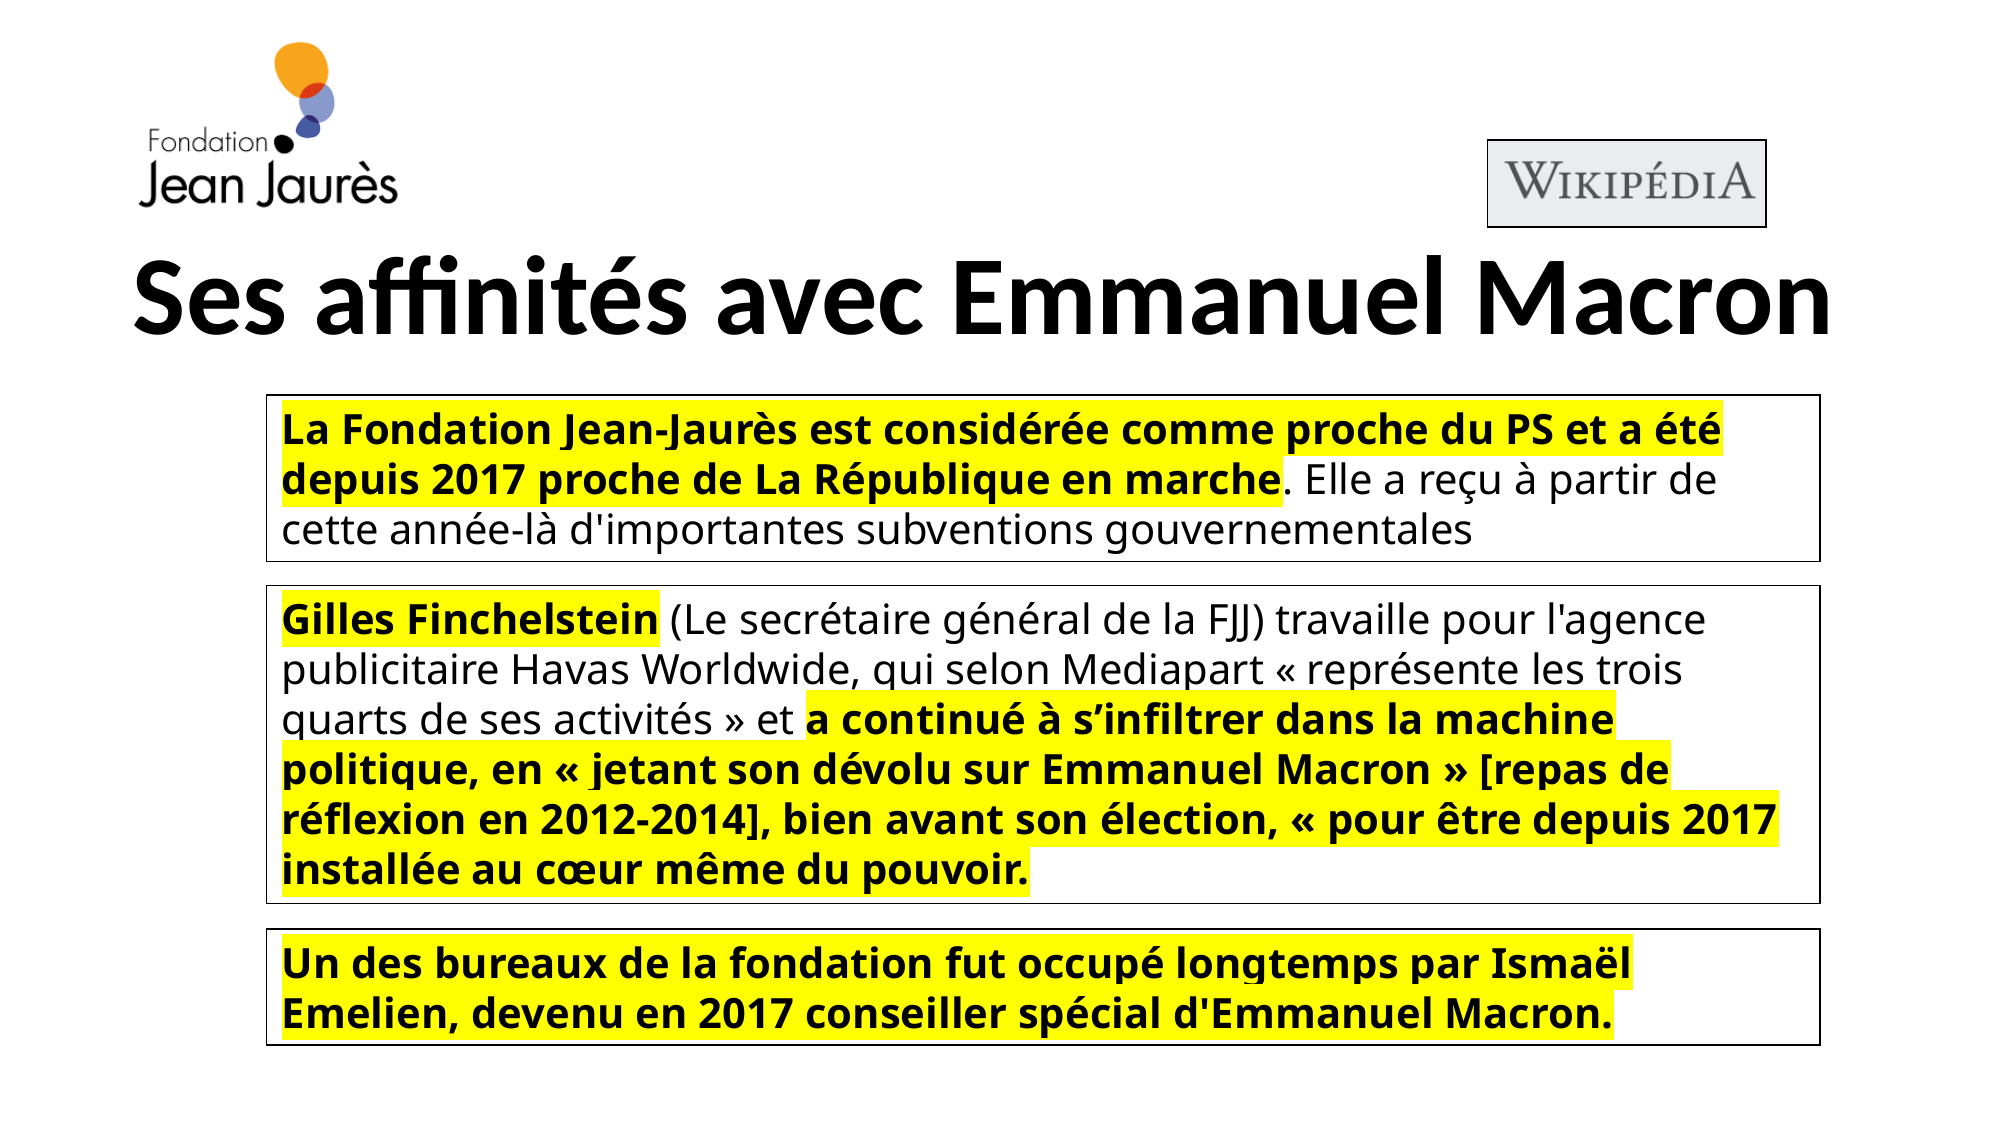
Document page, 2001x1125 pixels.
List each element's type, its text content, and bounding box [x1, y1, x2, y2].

picture [1488, 140, 1766, 227]
text_box Gilles Finchelstein (Le secrétaire général de la FJJ) travaille pour l'agence publicitaire Havas Worldwide, qui selon Mediapart « représente les trois quarts de ses activités » et a continué à s’infiltrer dans la machine politique, en « jetant son dévolu sur Emmanuel Macron » [repas de réflexion en 2012-2014], bien avant son élection, « pour être depuis 2017 installée au cœur même du pouvoir. [266, 585, 1821, 904]
picture [117, 24, 416, 224]
text_box Un des bureaux de la fondation fut occupé longtemps par Ismaël Emelien, devenu en 2017 conseiller spécial d'Emmanuel Macron. [266, 928, 1821, 1045]
text_box La Fondation Jean-Jaurès est considérée comme proche du PS et a été depuis 2017 proche de La République en marche. Elle a reçu à partir de cette année-là d'importantes subventions gouvernementales [266, 394, 1821, 562]
text_box Ses affinités avec Emmanuel Macron [117, 60, 1883, 375]
